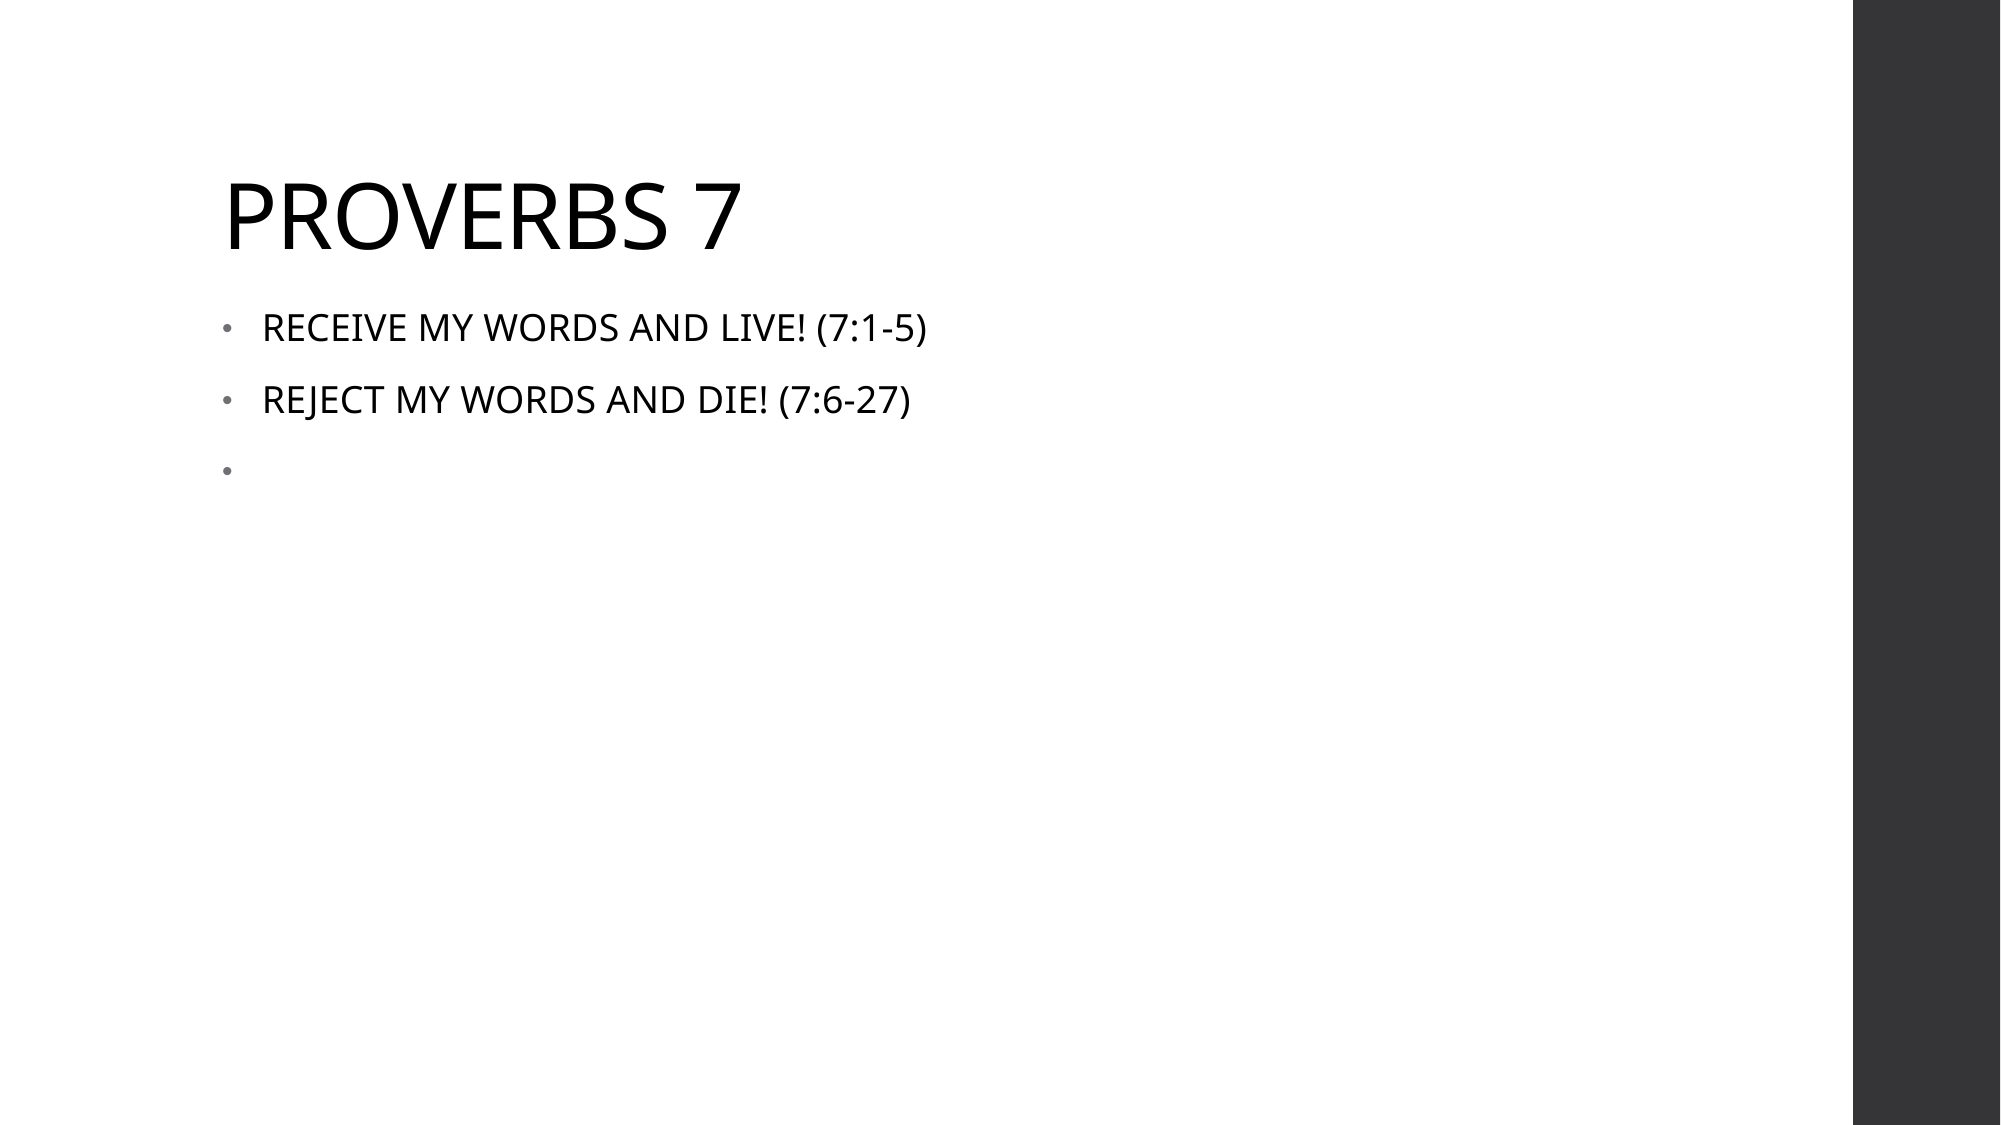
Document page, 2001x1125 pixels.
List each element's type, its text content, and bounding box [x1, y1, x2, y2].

title PROVERBS 7 [206, 60, 1797, 278]
list RECEIVE MY WORDS AND LIVE! (7:1-5) REJECT MY WORDS AND DIE! (7:6-27) [206, 299, 1617, 1014]
